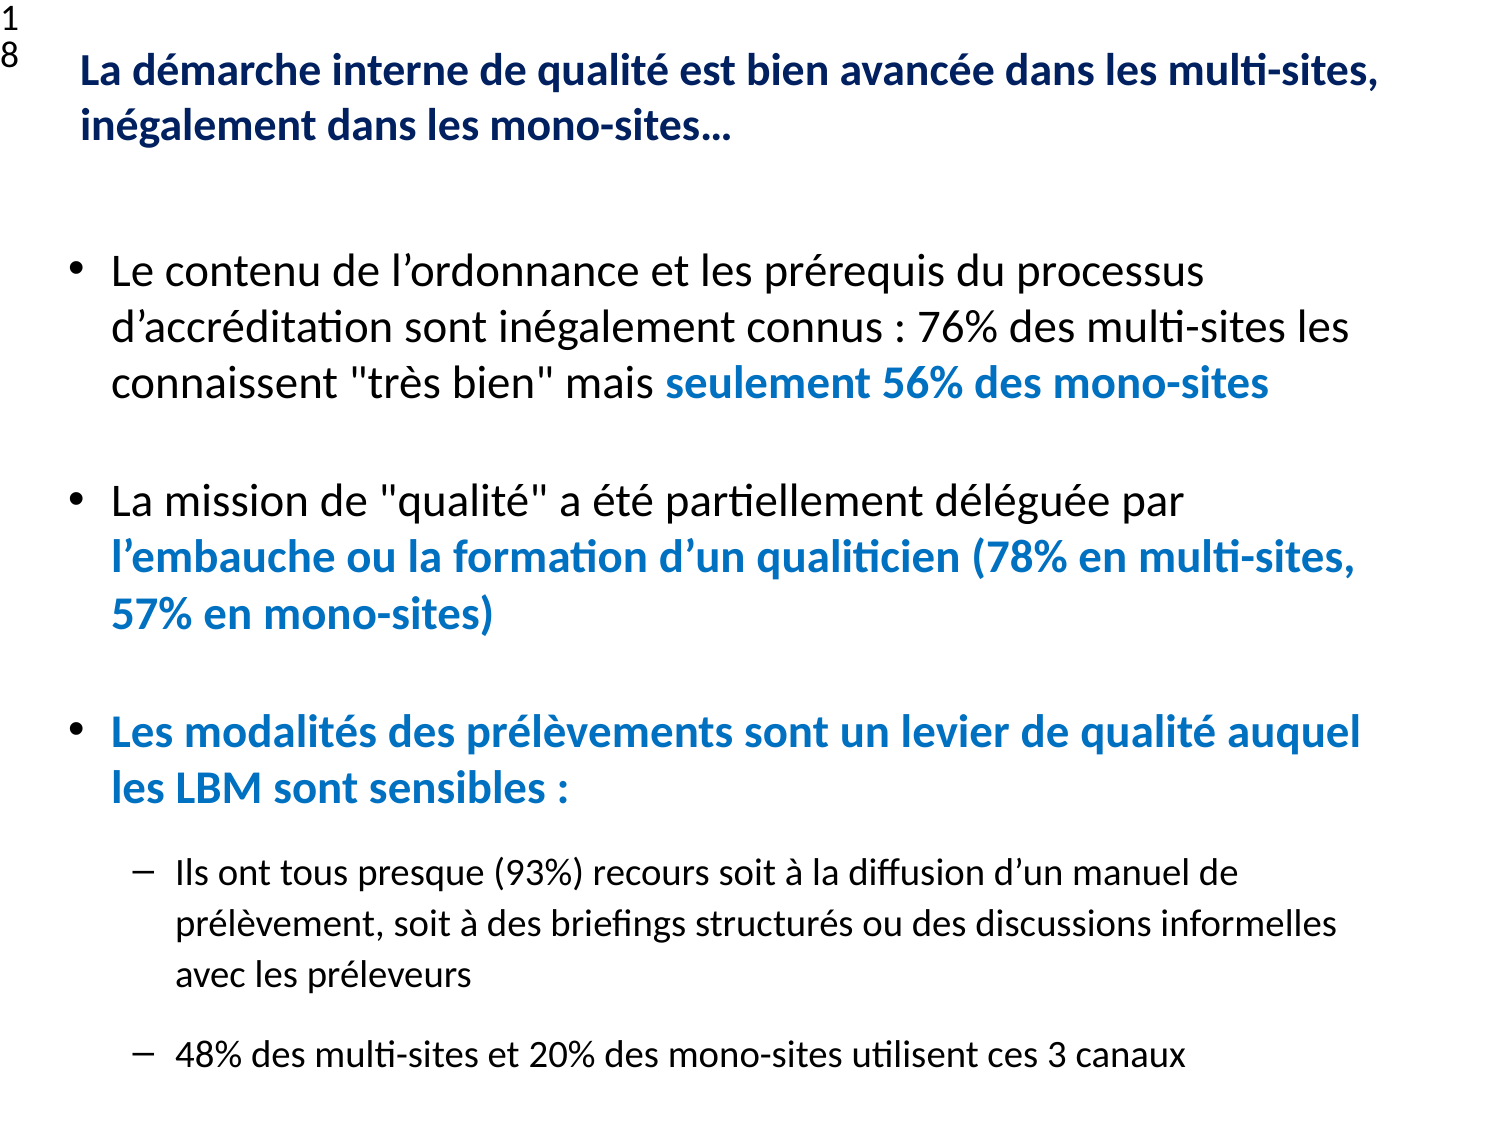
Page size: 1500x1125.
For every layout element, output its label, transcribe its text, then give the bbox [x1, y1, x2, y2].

title La démarche interne de qualité est bien avancée dans les multi-sites, inégalement dans les mono-sites… [64, 30, 1415, 159]
list Le contenu de l’ordonnance et les prérequis du processus d’accréditation sont inégalement connus : 76% des multi-sites les connaissent "très bien" mais seulement 56% des mono-sites La mission de "qualité" a été partiellement déléguée par l’embauche ou la formation d’un qualiticien (78% en multi-sites, 57% en mono-sites) Les modalités des prélèvements sont un levier de qualité auquel les LBM sont sensibles : Ils ont tous presque (93%) recours soit à la diffusion d’un manuel de prélèvement, soit à des briefings structurés ou des discussions informelles avec les préleveurs 48% des multi-sites et 20% des mono-sites utilisent ces 3 canaux [53, 231, 1388, 1083]
